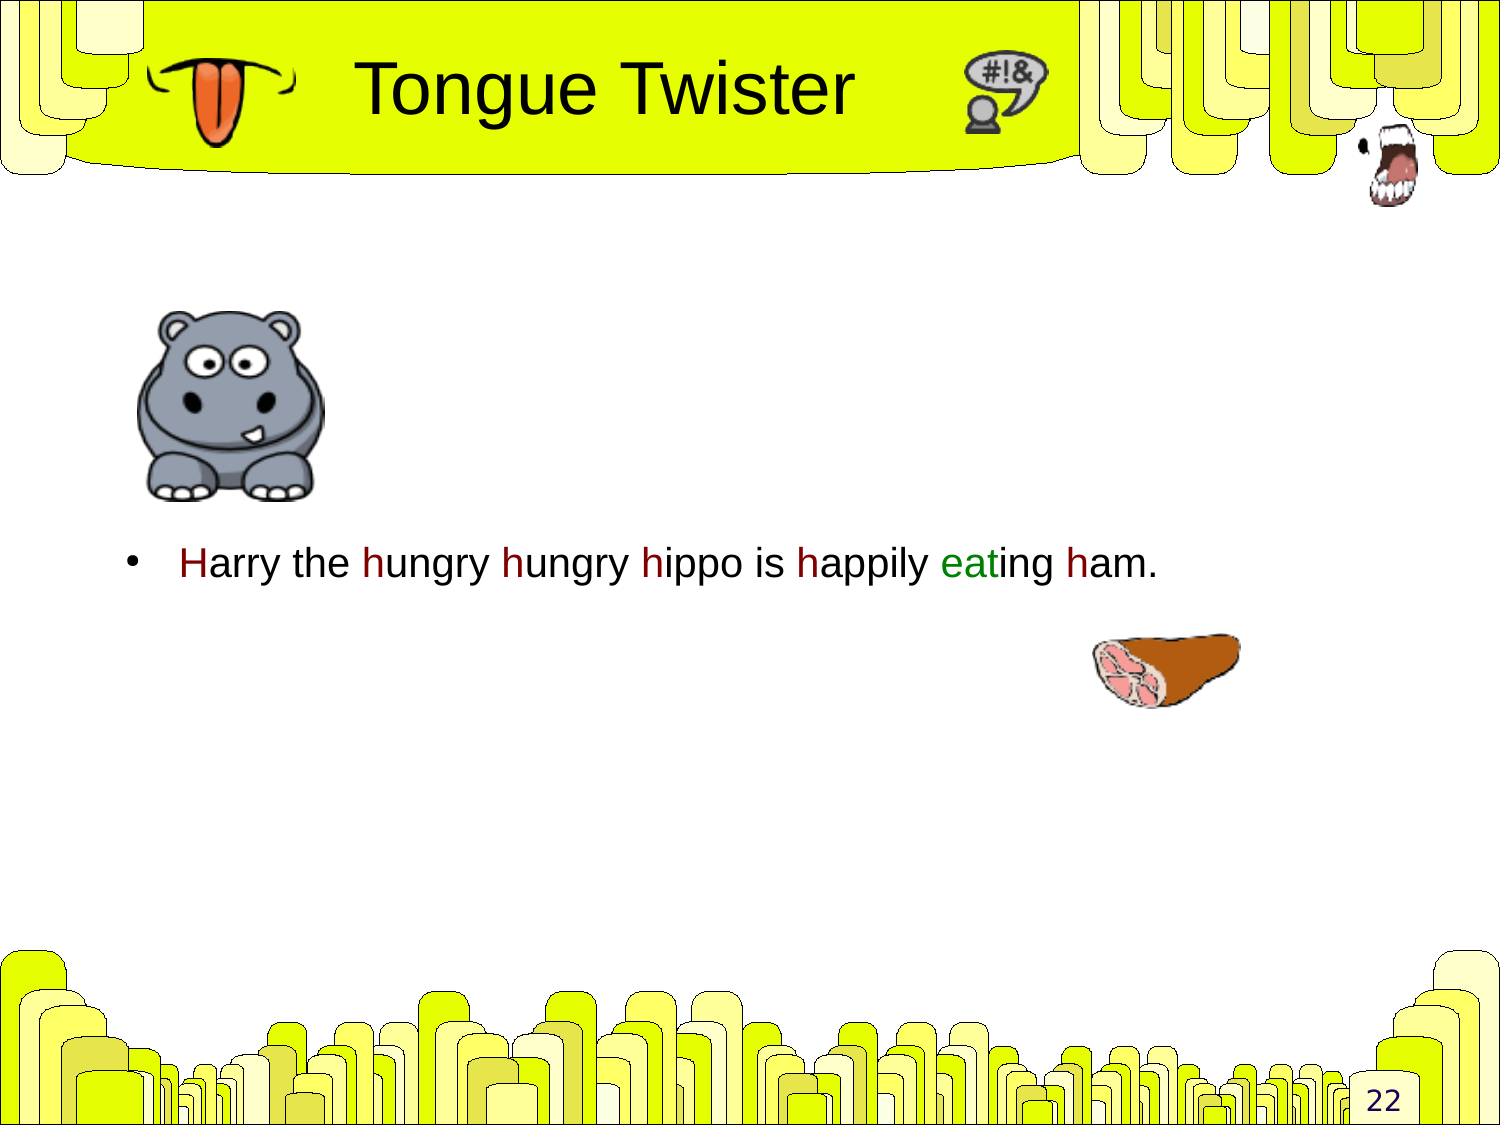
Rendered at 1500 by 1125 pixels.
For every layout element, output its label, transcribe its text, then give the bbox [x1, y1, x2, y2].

picture [147, 58, 296, 148]
title Tongue Twister [160, 27, 1050, 149]
picture [137, 311, 325, 502]
picture [1358, 124, 1418, 207]
list Harry the hungry hungry hippo is happily eating ham. [107, 243, 1389, 882]
picture [1092, 633, 1241, 709]
